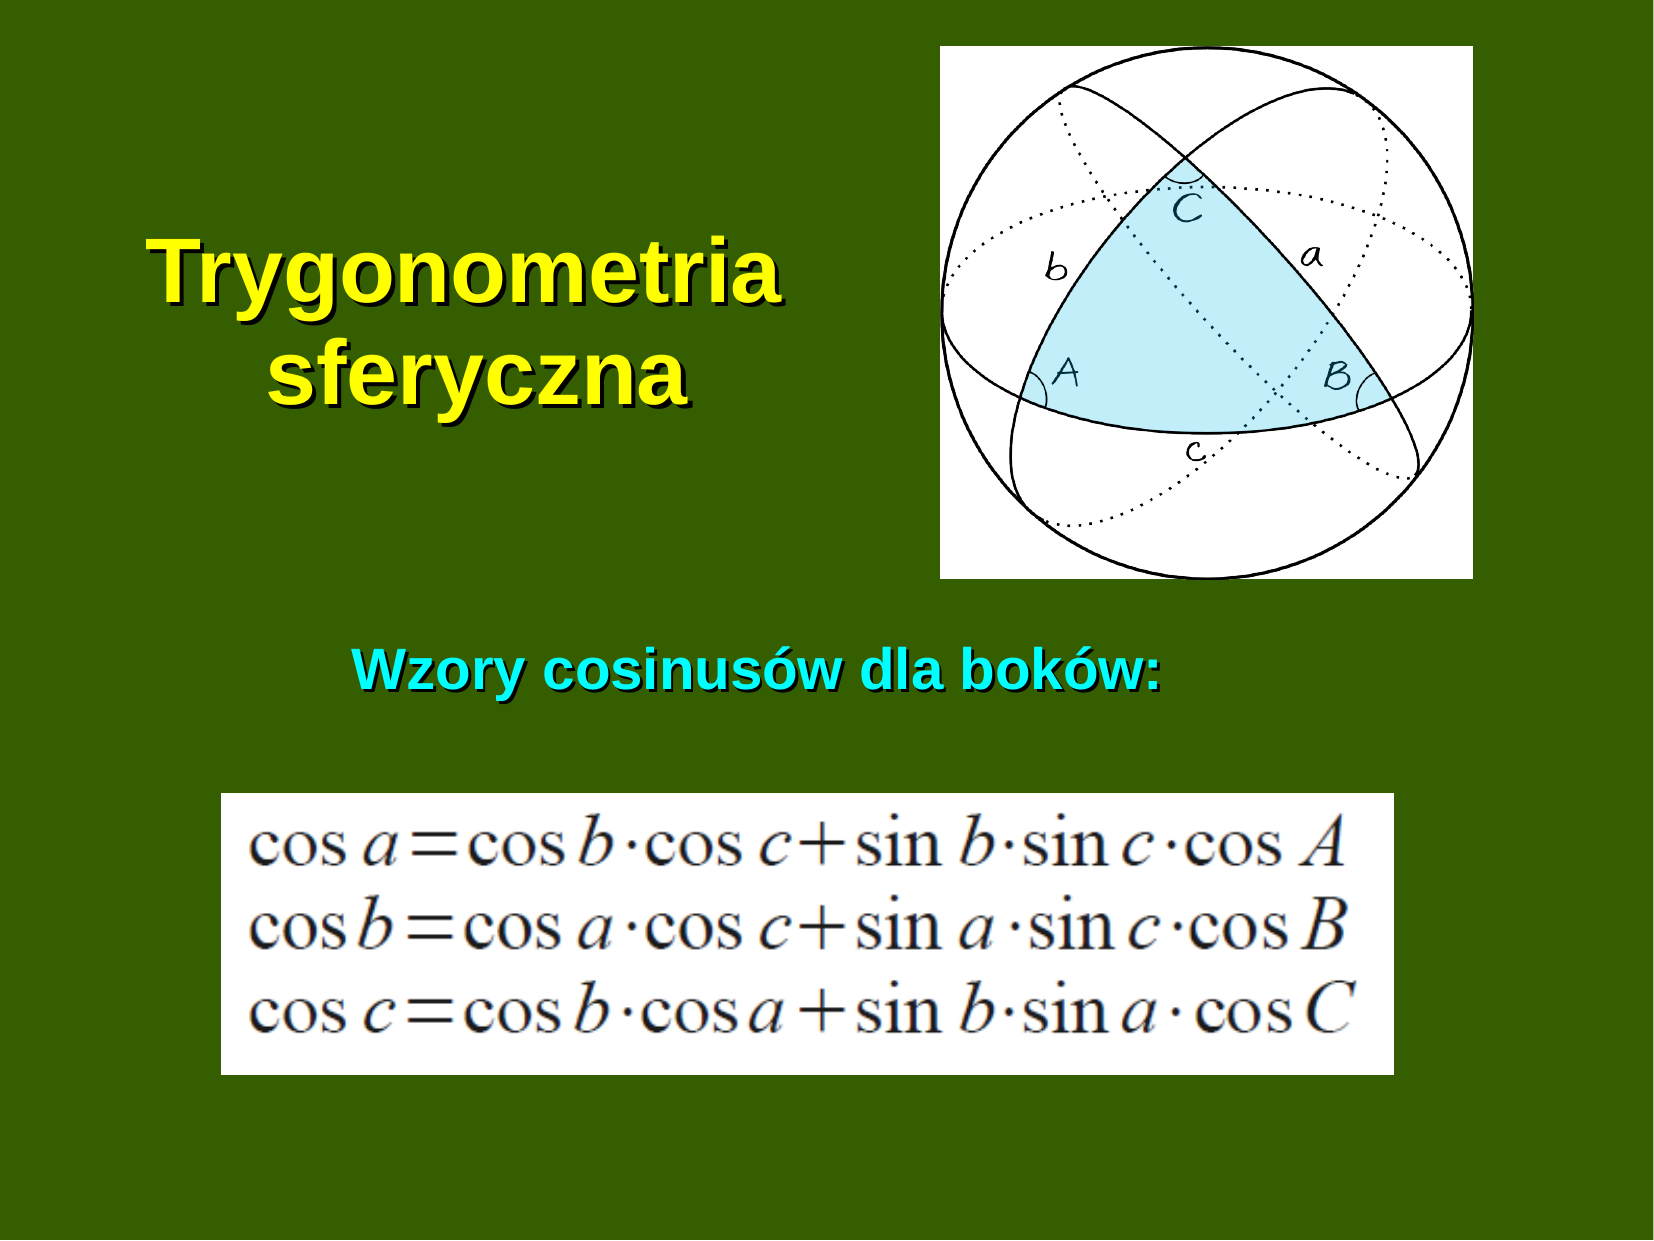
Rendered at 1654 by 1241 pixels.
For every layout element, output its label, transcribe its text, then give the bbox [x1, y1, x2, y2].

title Trygonometria sferyczna [75, 219, 879, 425]
picture [939, 45, 1474, 580]
text_box Wzory cosinusów dla boków: [336, 629, 1180, 710]
picture [221, 793, 1394, 1075]
